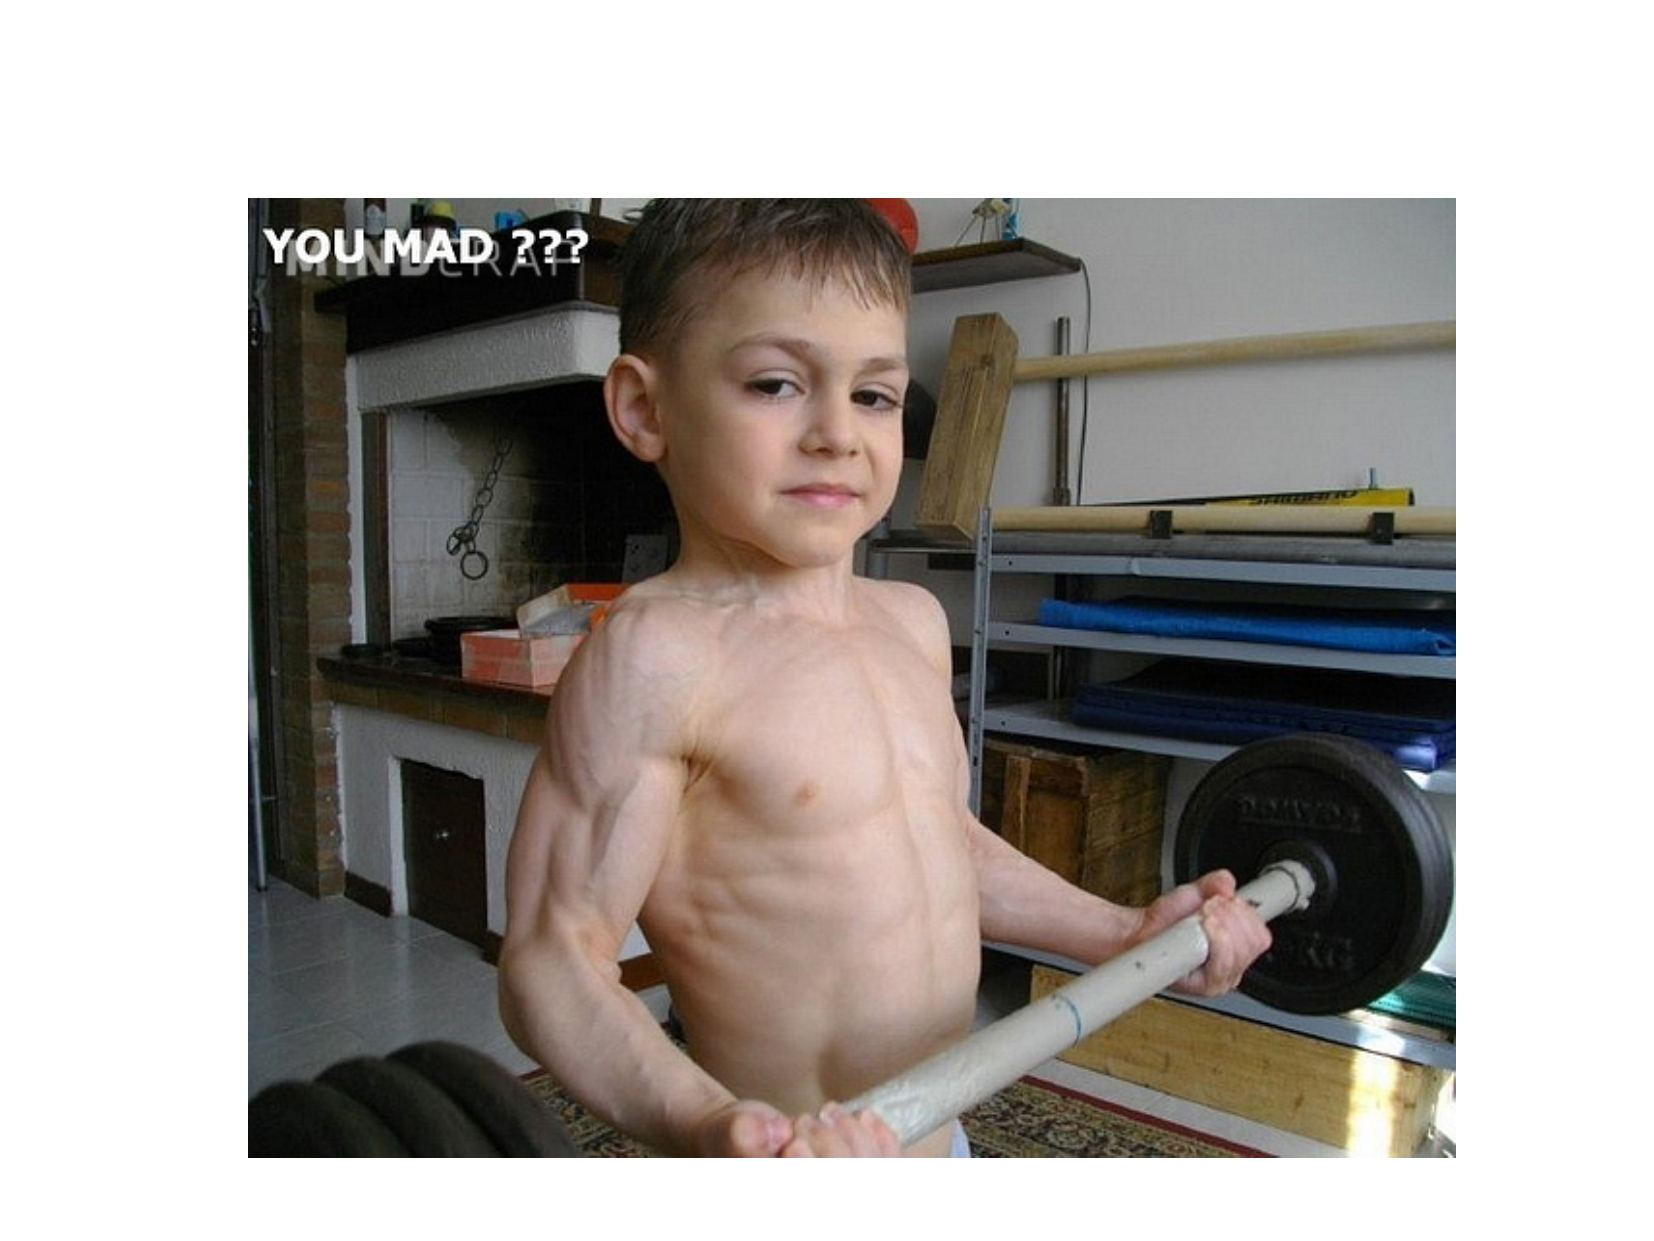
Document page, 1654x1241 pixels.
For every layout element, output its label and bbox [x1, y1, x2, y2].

picture [248, 198, 1456, 1158]
